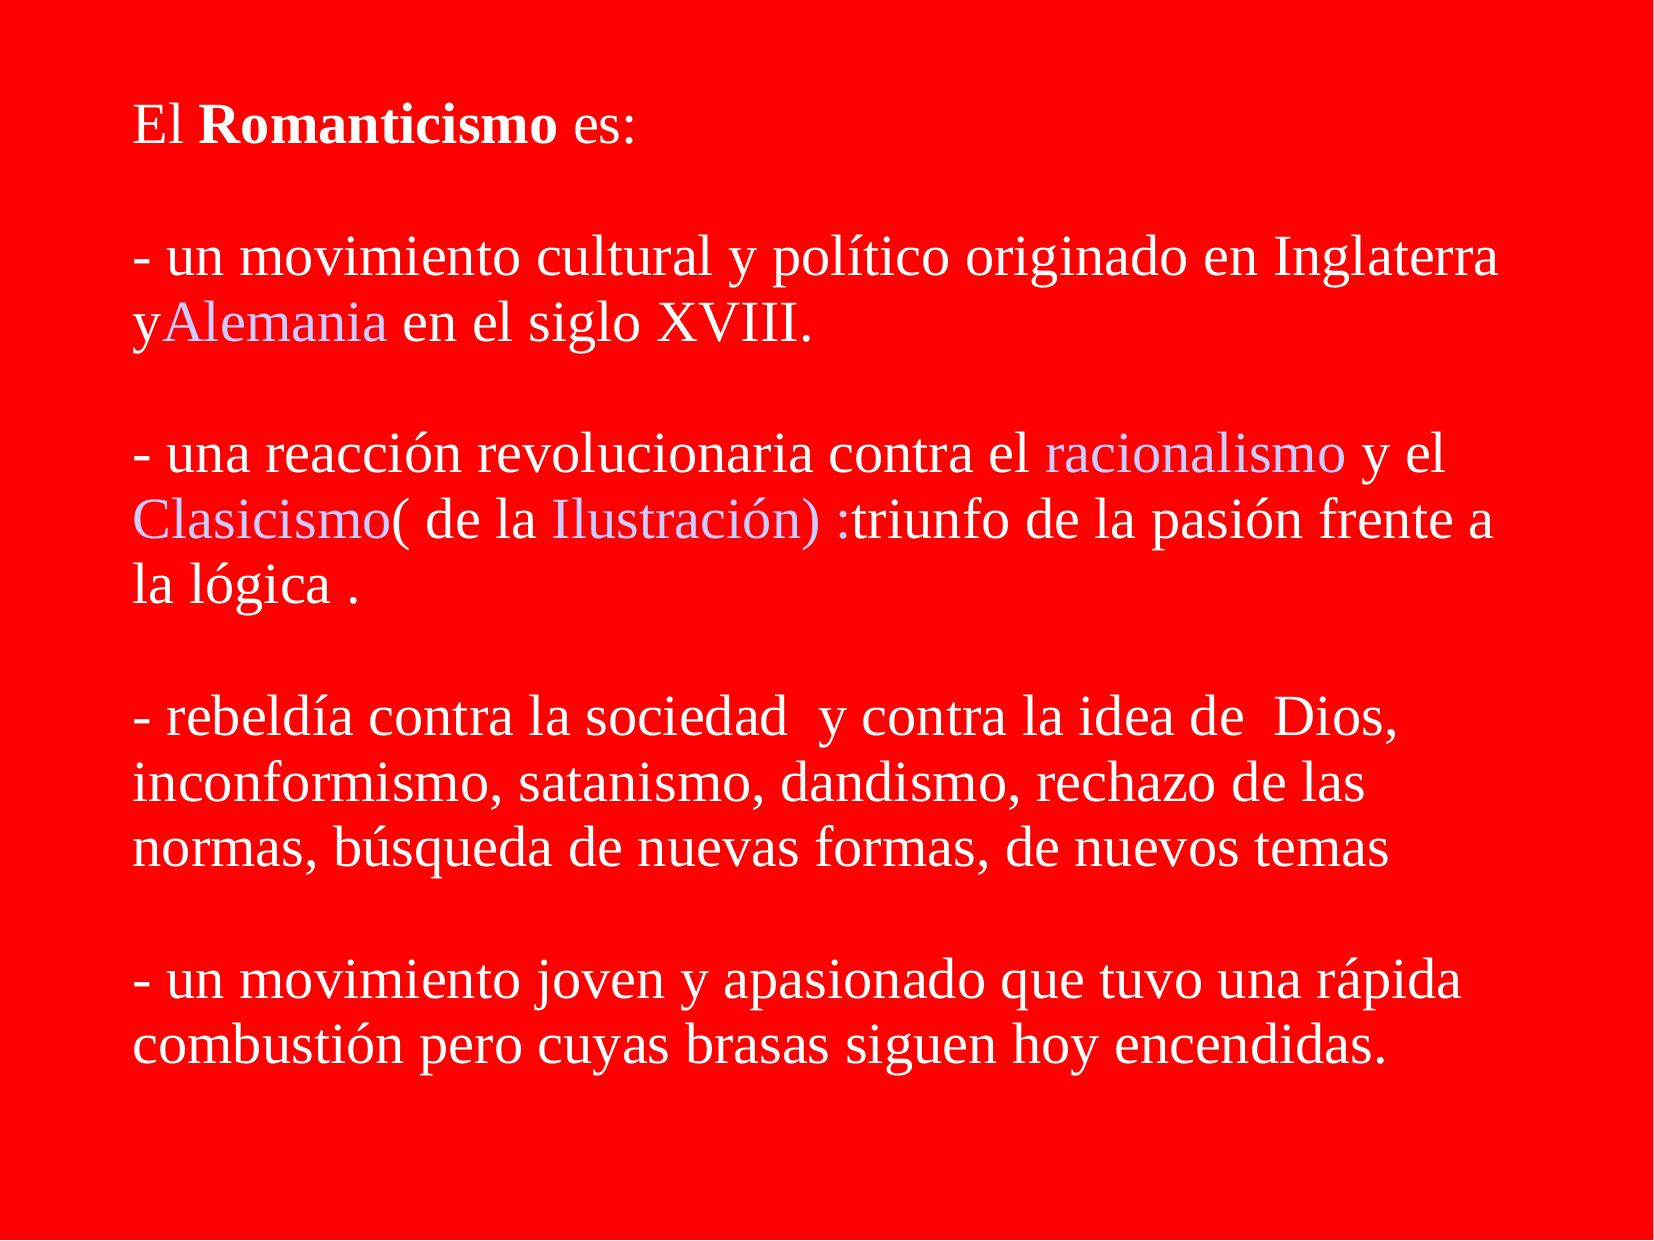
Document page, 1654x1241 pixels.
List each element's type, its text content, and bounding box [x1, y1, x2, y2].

text_box El Romanticismo es: - un movimiento cultural y político originado en Inglaterra yAlemania en el siglo XVIII. - una reacción revolucionaria contra el racionalismo y el Clasicismo( de la Ilustración) :triunfo de la pasión frente a la lógica . - rebeldía contra la sociedad y contra la idea de Dios, inconformismo, satanismo, dandismo, rechazo de las normas, búsqueda de nuevas formas, de nuevos temas - un movimiento joven y apasionado que tuvo una rápida combustión pero cuyas brasas siguen hoy encendidas. [117, 80, 1536, 1152]
